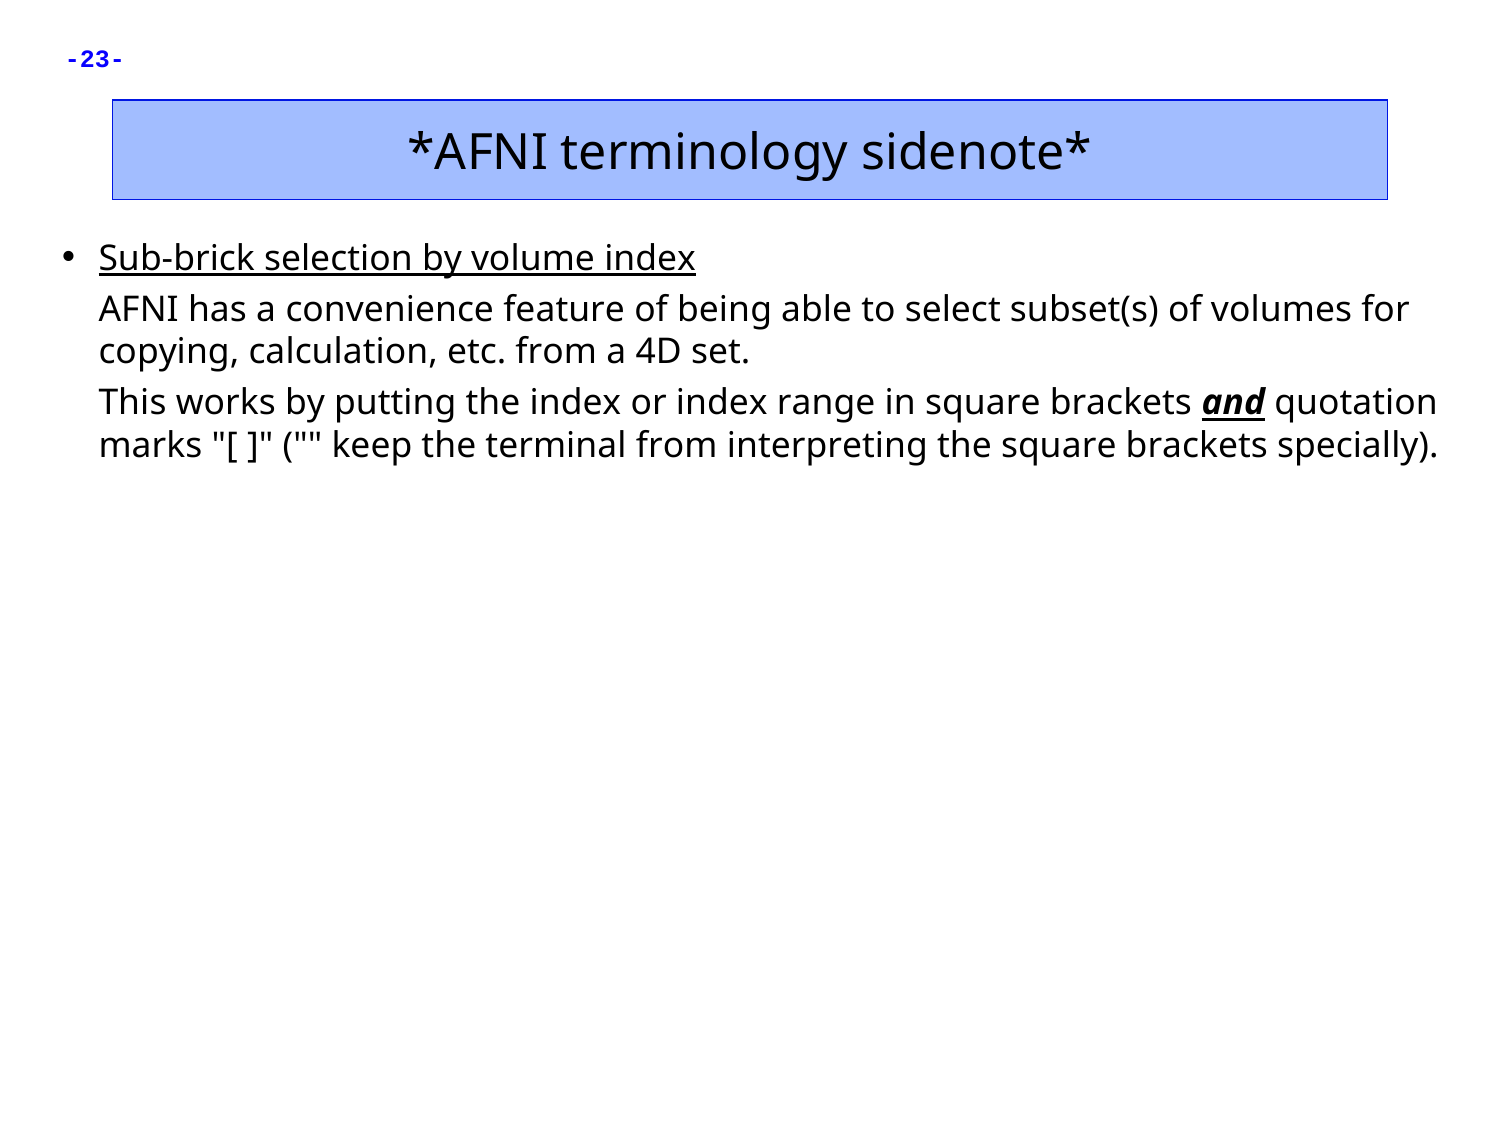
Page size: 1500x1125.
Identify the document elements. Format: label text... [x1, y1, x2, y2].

text_box Sub-brick selection by volume index AFNI has a convenience feature of being able to select subset(s) of volumes for copying, calculation, etc. from a 4D set. This works by putting the index or index range in square brackets and quotation marks "[ ]" ("" keep the terminal from interpreting the square brackets specially). [46, 226, 1489, 1057]
text_box *AFNI terminology sidenote* [112, 99, 1388, 200]
